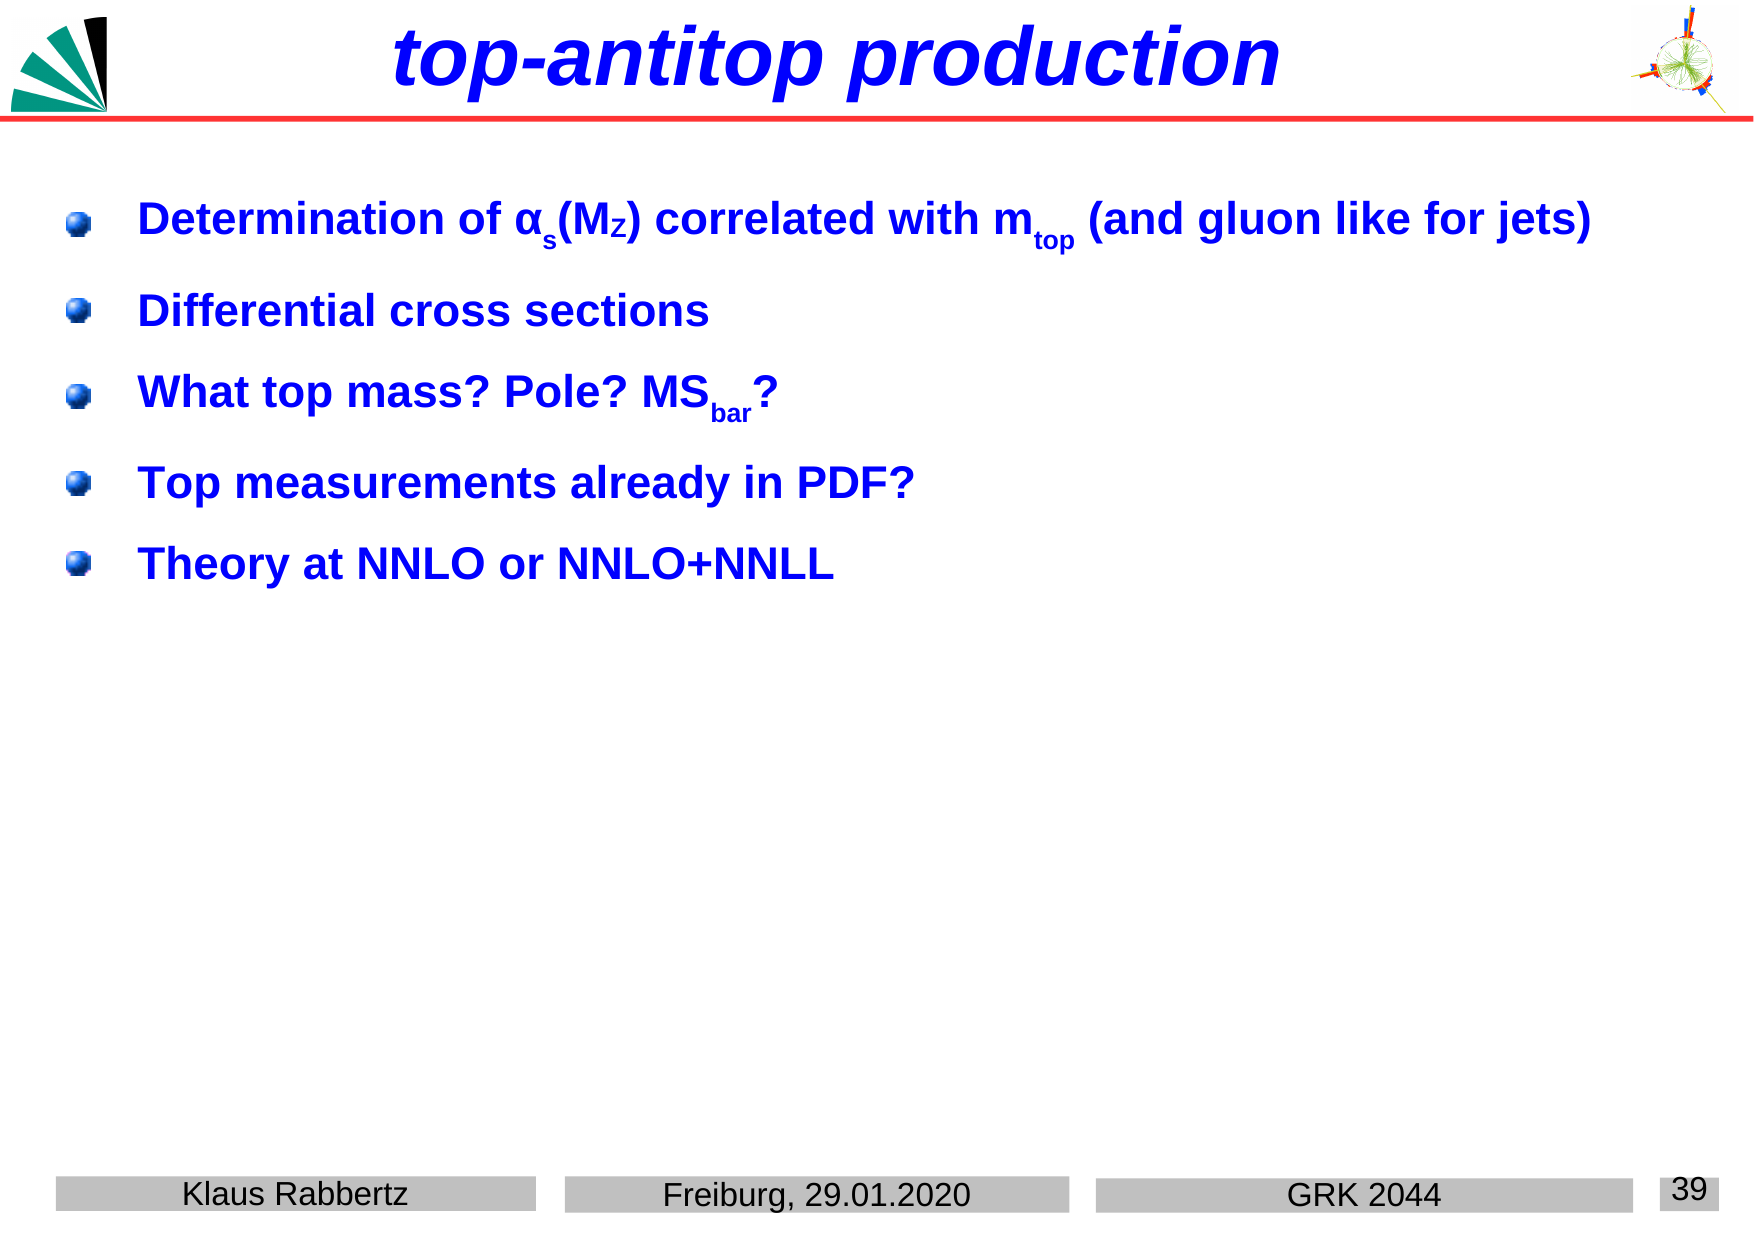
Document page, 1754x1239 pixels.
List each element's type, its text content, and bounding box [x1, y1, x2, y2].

picture [11, 17, 107, 113]
title top-antitop production [129, 0, 1545, 114]
list Determination of αs(MZ) correlated with mtop (and gluon like for jets) Differential cross sections What top mass? Pole? MSbar? Top measurements already in PDF? Theory at NNLO or NNLO+NNLL [54, 193, 1697, 594]
picture [1631, 5, 1739, 113]
